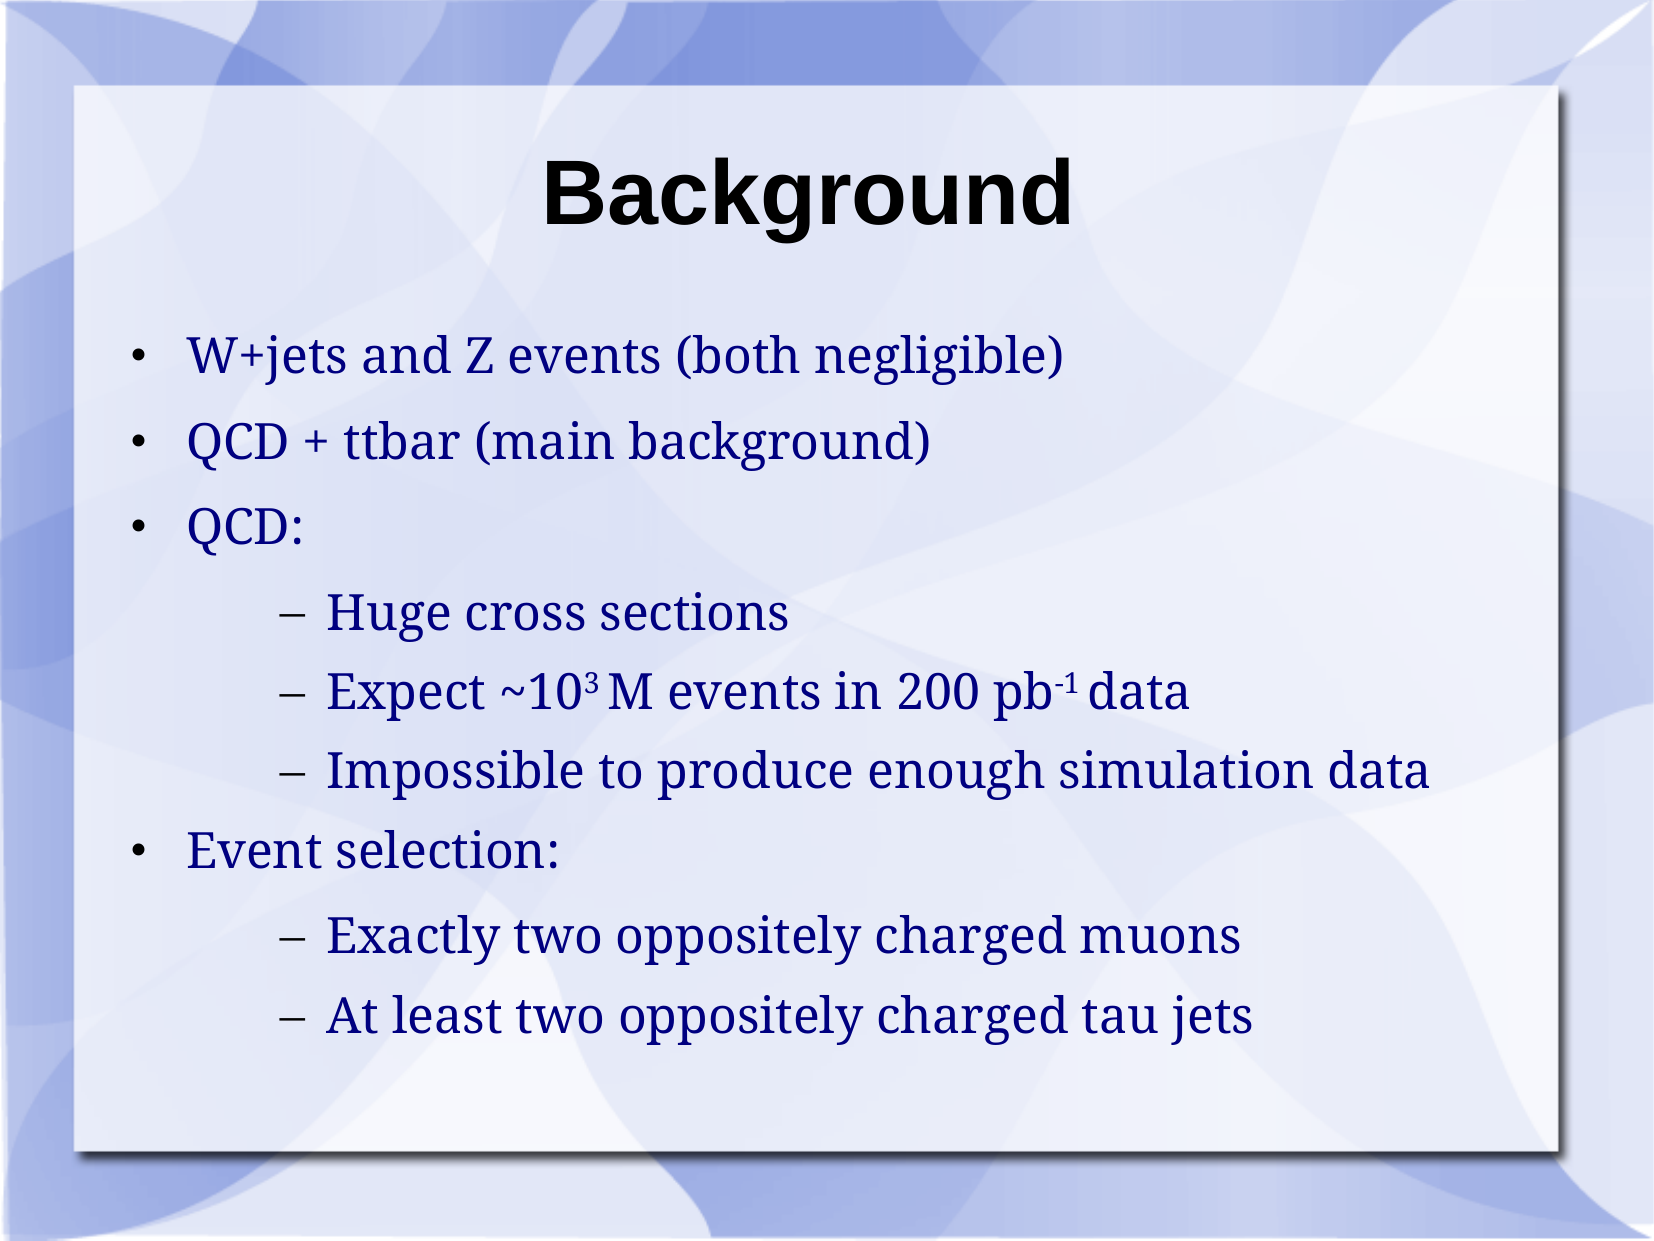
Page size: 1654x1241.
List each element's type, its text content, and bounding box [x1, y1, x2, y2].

list W+jets and Z events (both negligible) QCD + ttbar (main background) QCD: Huge cross sections Expect ~103 M events in 200 pb-1 data Impossible to produce enough simulation data Event selection: Exactly two oppositely charged muons At least two oppositely charged tau jets [129, 324, 1488, 1144]
picture [0, 0, 1654, 1241]
title Background [82, 98, 1536, 291]
